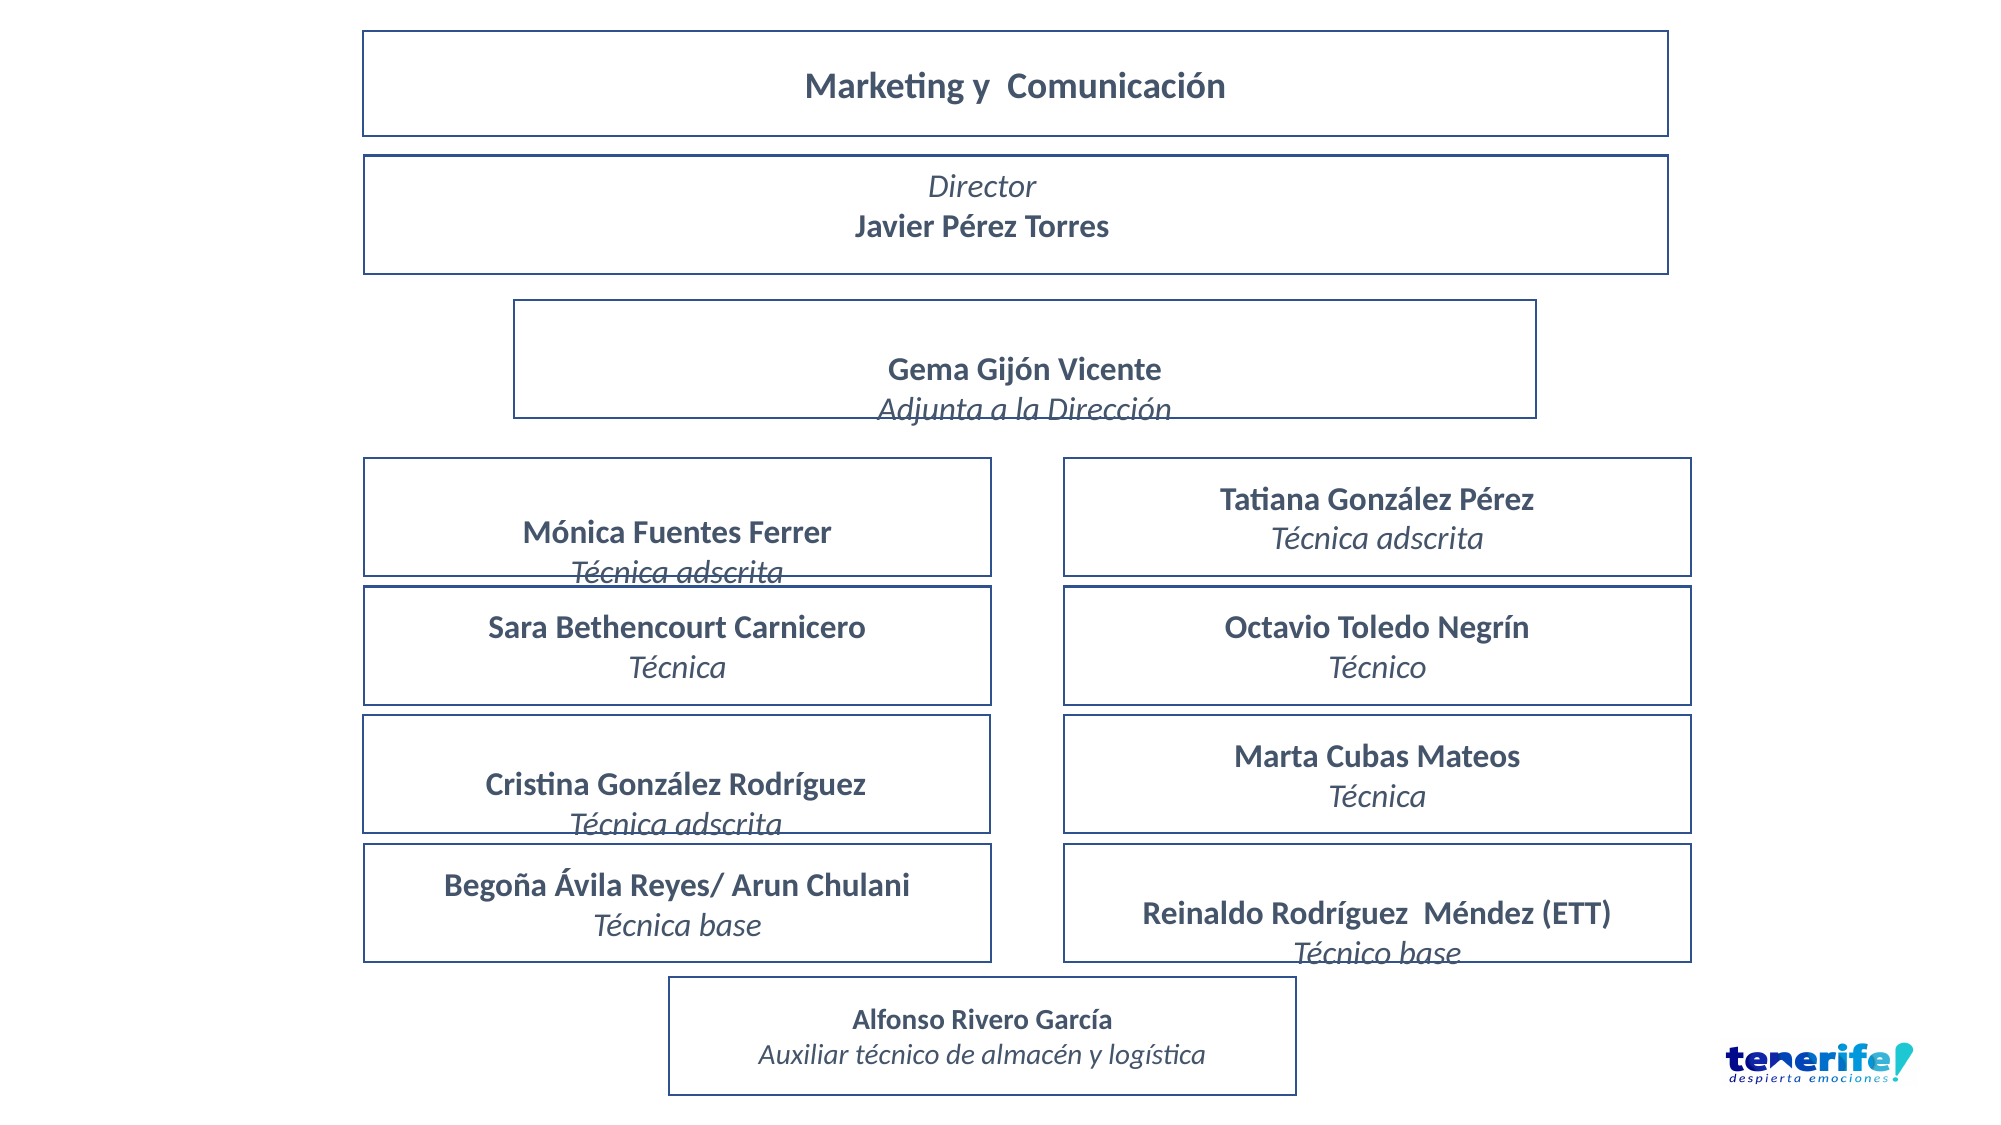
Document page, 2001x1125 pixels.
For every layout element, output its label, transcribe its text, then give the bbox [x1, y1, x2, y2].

text_box Tatiana González Pérez Técnica adscrita [1064, 458, 1691, 576]
text_box Cristina González Rodríguez Técnica adscrita [363, 715, 990, 833]
picture [1721, 1039, 1917, 1086]
text_box Marta Cubas Mateos Técnica [1064, 715, 1691, 833]
text_box Marketing y Comunicación [363, 31, 1668, 136]
text_box Octavio Toledo Negrín Técnico [1064, 586, 1691, 705]
text_box Alfonso Rivero García Auxiliar técnico de almacén y logística [669, 977, 1296, 1095]
text_box Begoña Ávila Reyes/ Arun Chulani Técnica base [364, 844, 991, 962]
text_box Director Javier Pérez Torres [646, 157, 1319, 252]
text_box Gema Gijón Vicente Adjunta a la Dirección [514, 300, 1536, 418]
text_box Mónica Fuentes Ferrer Técnica adscrita [364, 458, 991, 576]
text_box Sara Bethencourt Carnicero Técnica [364, 586, 991, 705]
text_box Reinaldo Rodríguez Méndez (ETT) Técnico base [1064, 844, 1691, 962]
